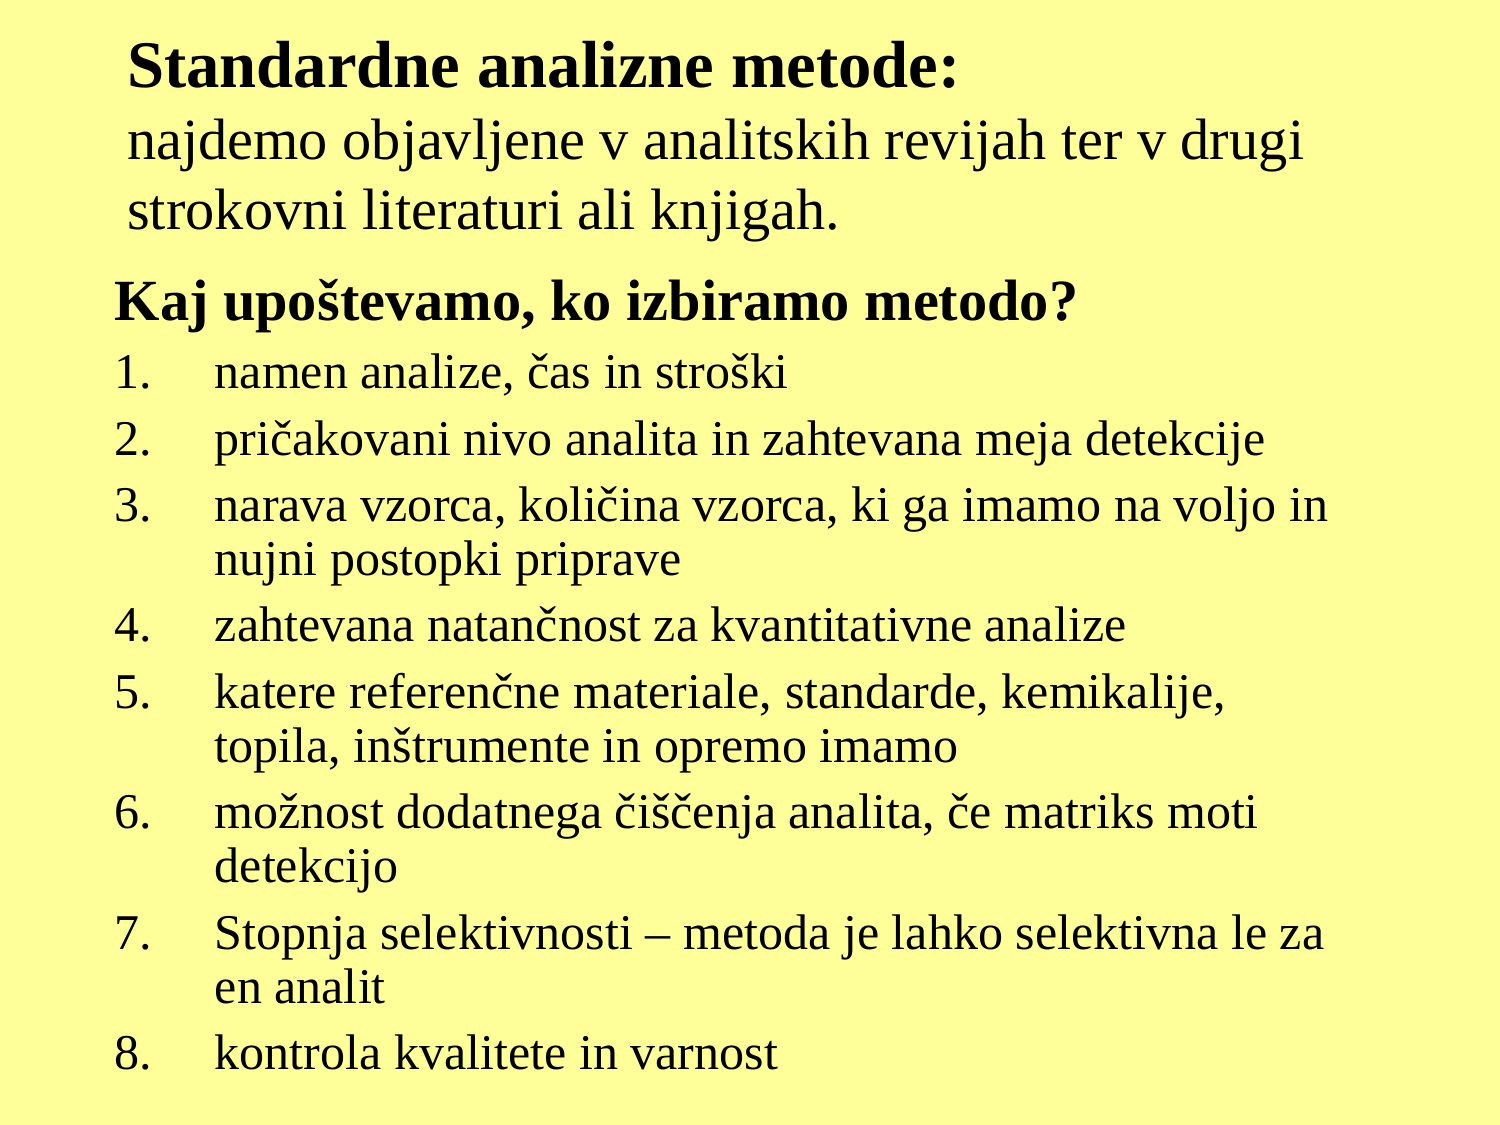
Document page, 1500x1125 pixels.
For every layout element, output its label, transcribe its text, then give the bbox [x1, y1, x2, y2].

list Kaj upoštevamo, ko izbiramo metodo? namen analize, čas in stroški pričakovani nivo analita in zahtevana meja detekcije narava vzorca, količina vzorca, ki ga imamo na voljo in nujni postopki priprave zahtevana natančnost za kvantitativne analize katere referenčne materiale, standarde, kemikalije, topila, inštrumente in opremo imamo možnost dodatnega čiščenja analita, če matriks moti detekcijo Stopnja selektivnosti – metoda je lahko selektivna le za en analit kontrola kvalitete in varnost [99, 262, 1375, 1089]
title Standardne analizne metode: najdemo objavljene v analitskih revijah ter v drugi strokovni literaturi ali knjigah. [112, 13, 1388, 249]
